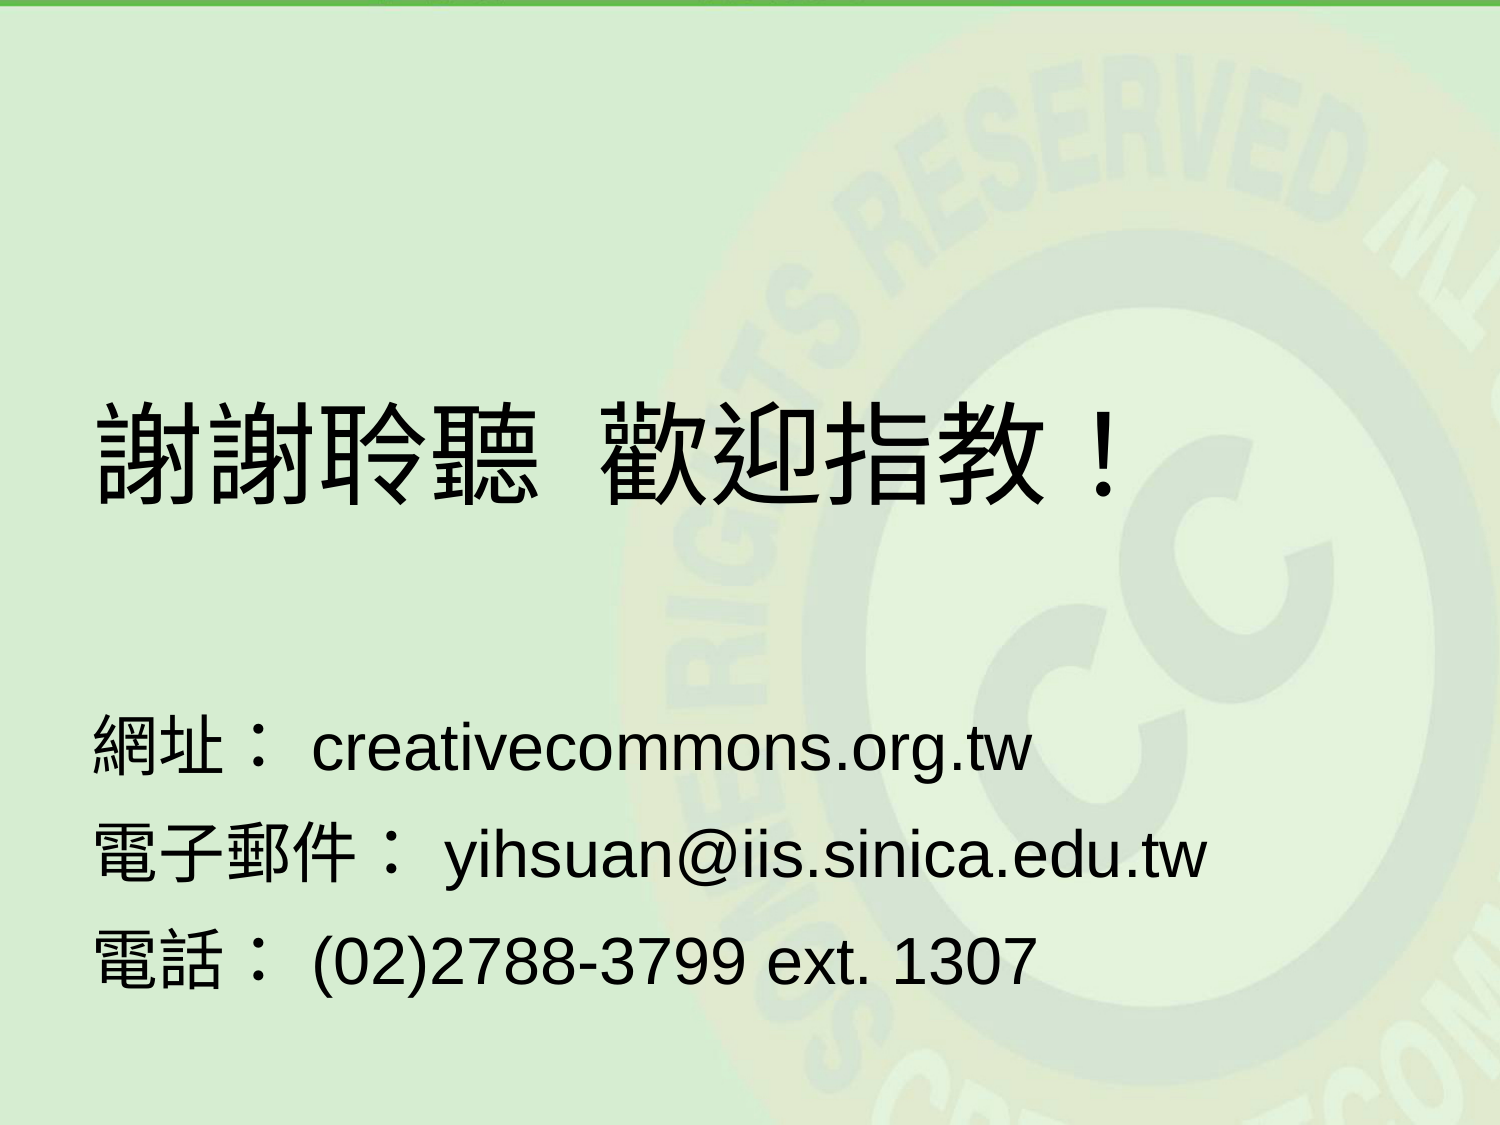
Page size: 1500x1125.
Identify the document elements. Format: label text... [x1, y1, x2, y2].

picture [0, 0, 1500, 1125]
list 謝謝聆聽 歡迎指教！ 網址：creativecommons.org.tw 電子郵件：yihsuan@iis.sinica.edu.tw 電話：(02)2788-3799 ext. 1307 [76, 255, 1427, 1045]
